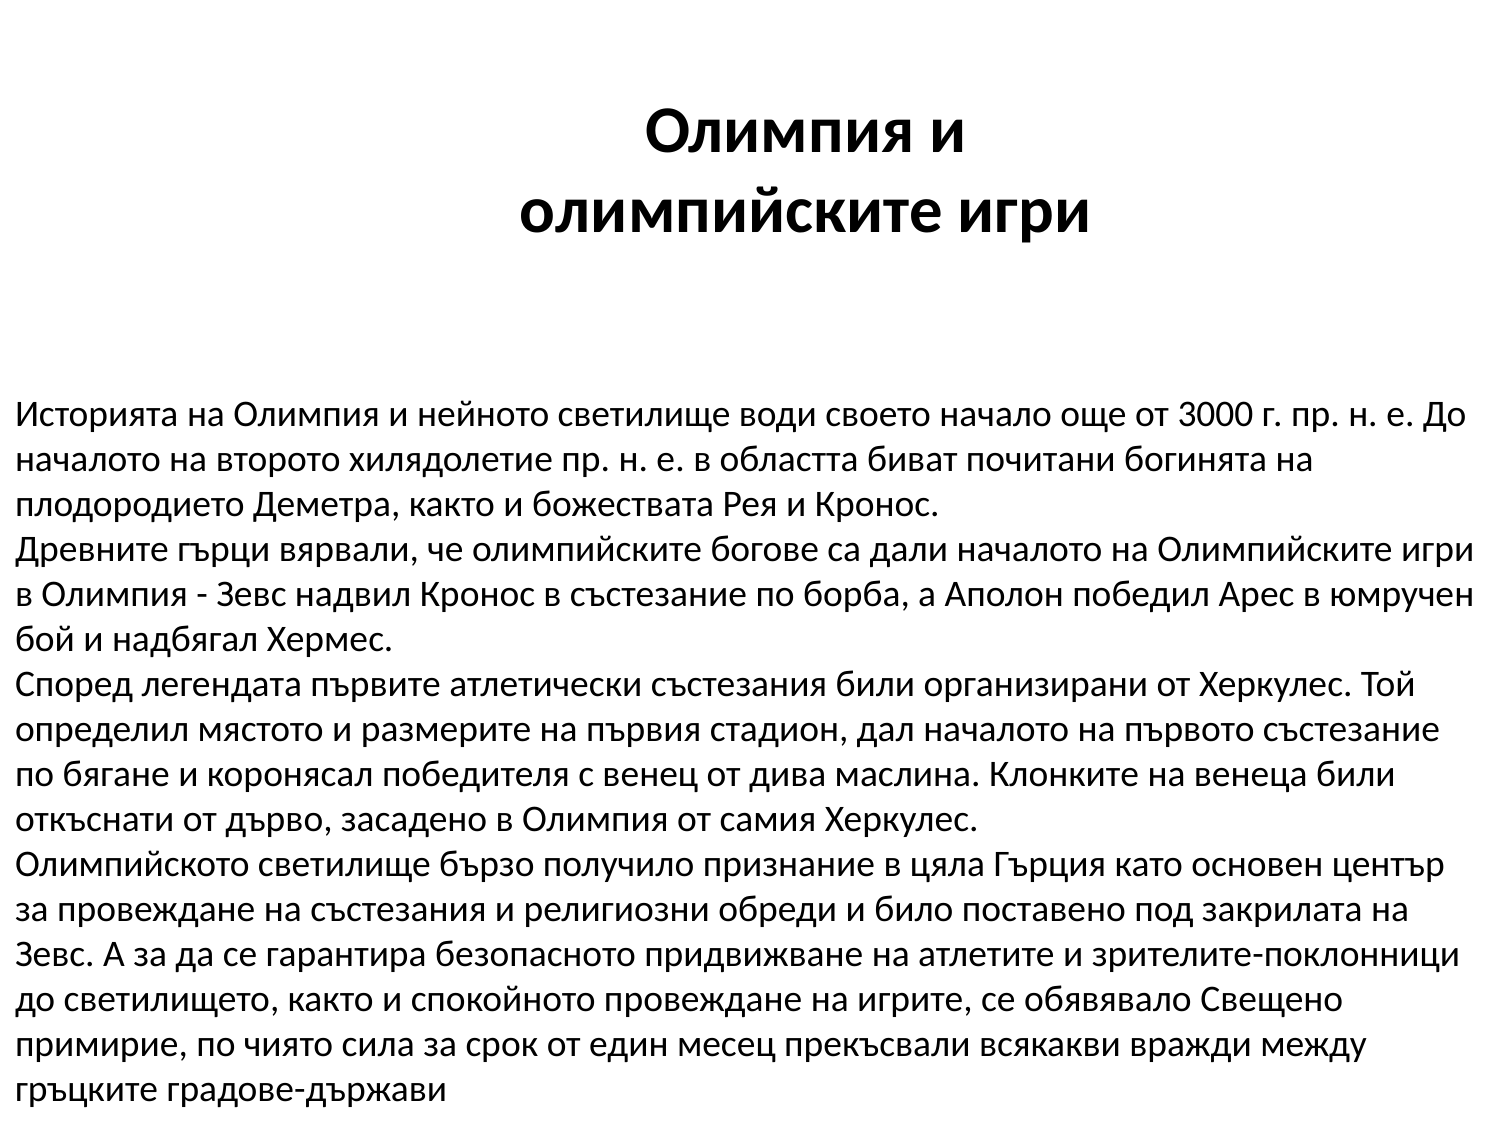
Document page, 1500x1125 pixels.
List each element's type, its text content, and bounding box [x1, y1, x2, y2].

text_box Историята на Олимпия и нейното светилище води своето начало още от 3000 г. пр. н. е. До началото на второто хилядолетие пр. н. е. в областта биват почитани богинята на плодородието Деметра, както и божествата Рея и Кронос. Древните гърци вярвали, че олимпийските богове са дали началото на Олимпийските игри в Олимпия - Зевс надвил Кронос в състезание по борба, а Аполон победил Арес в юмручен бой и надбягал Хермес. Според легендата първите атлетически състезания били организирани от Херкулес. Той определил мястото и размерите на първия стадион, дал началото на първото състезание по бягане и коронясал победителя с венец от дива маслина. Клонките на венеца били откъснати от дърво, засадено в Олимпия от самия Херкулес. Олимпийското светилище бързо получило признание в цяла Гърция като основен център за провеждане на състезания и религиозни обреди и било поставено под закрилата на Зевс. А за да се гарантира безопасното придвижване на атлетите и зрителите-поклонници до светилището, както и спокойното провеждане на игрите, се обявявало Свещено примирие, по чиято сила за срок от един месец прекъсвали всякакви вражди между гръцките градове-държави [0, 382, 1500, 1117]
text_box Олимпия и олимпийските игри [431, 78, 1181, 253]
